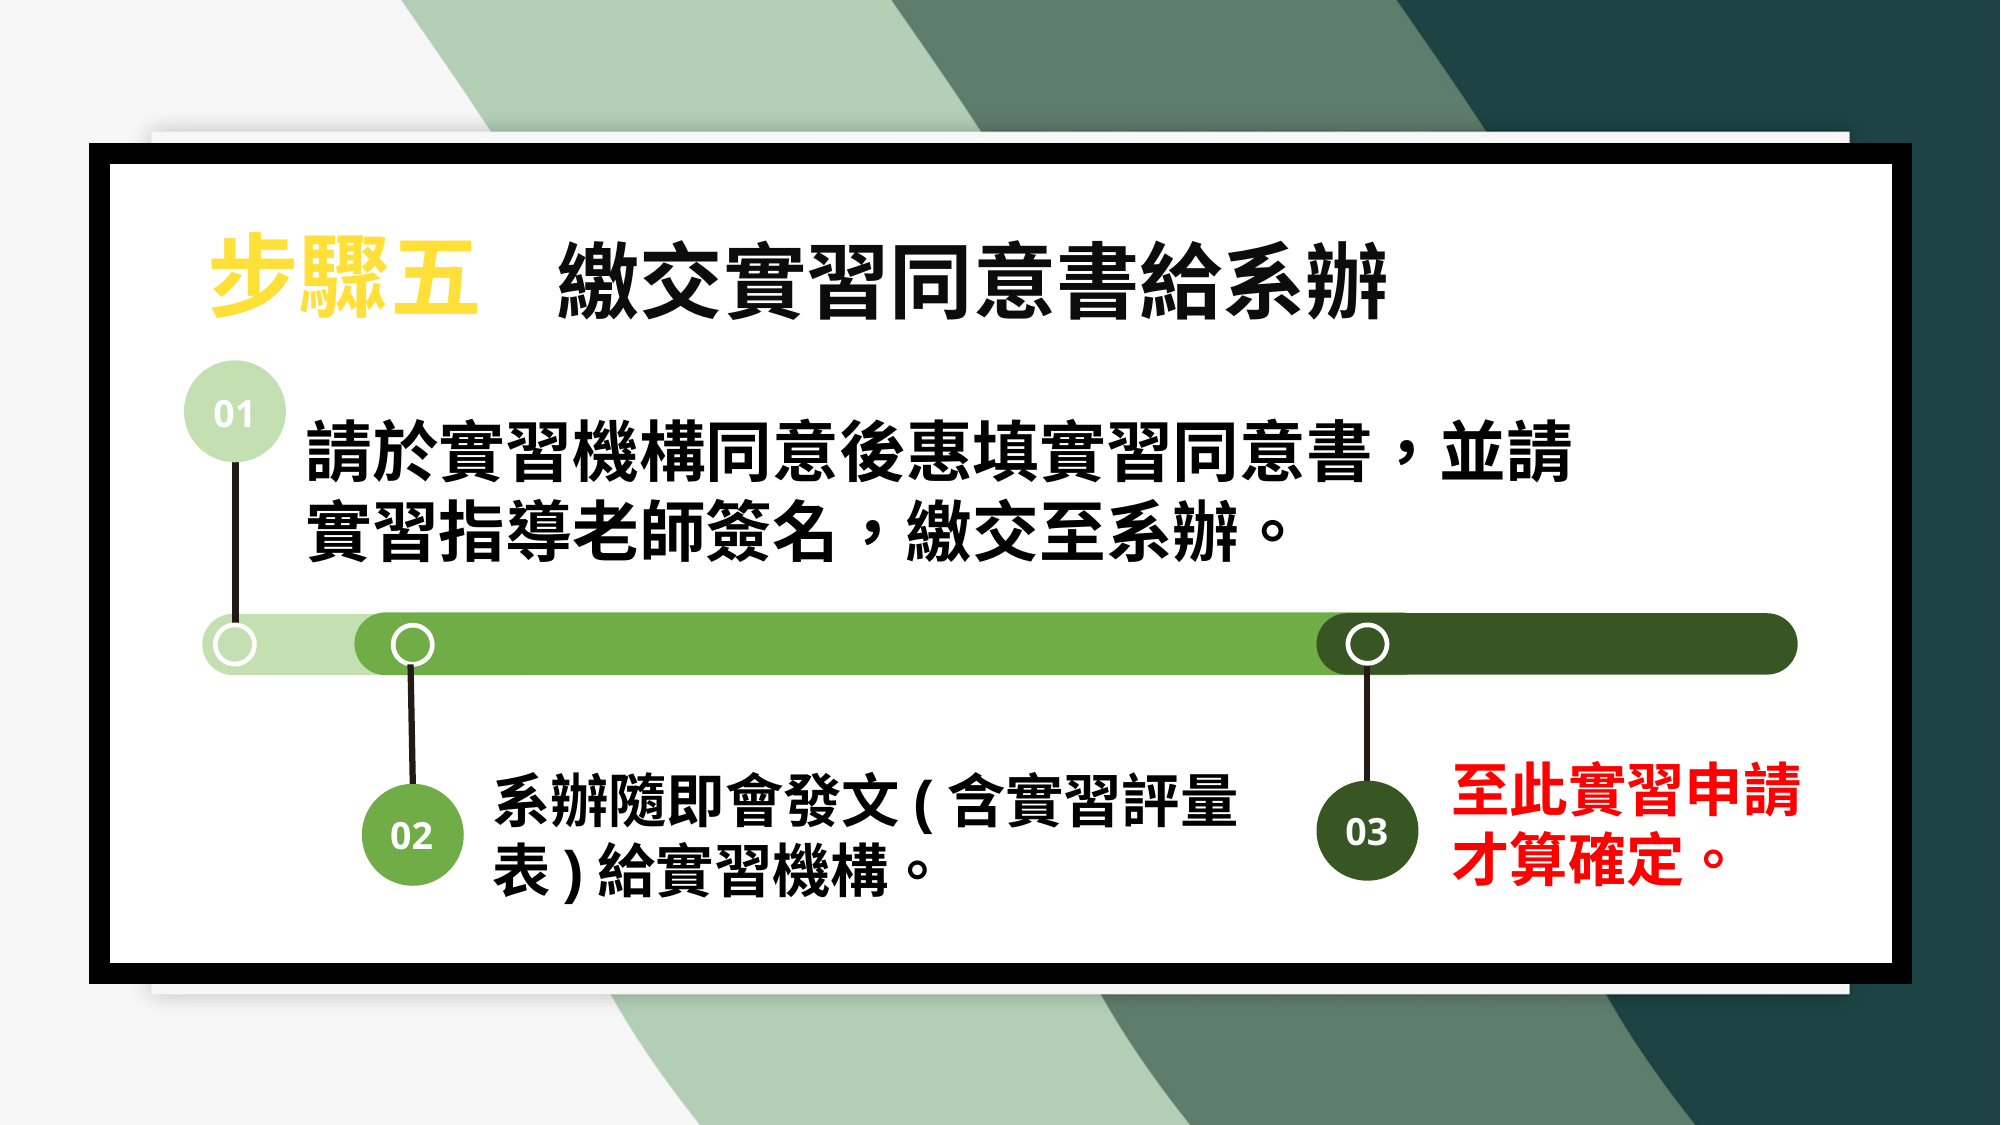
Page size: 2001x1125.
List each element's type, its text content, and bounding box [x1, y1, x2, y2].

text_box 03 [1328, 800, 1405, 860]
picture [0, 0, 2000, 1125]
text_box 請於實習機構同意後惠填實習同意書，並請實習指導老師簽名，繳交至系辦。 [290, 402, 1646, 579]
text_box [100, 153, 1902, 974]
text_box 02 [373, 804, 450, 865]
text_box 繳交實習同意書給系辦 [542, 222, 1562, 337]
text_box 系辦隨即會發文(含實習評量表)給實習機構。 [476, 756, 1299, 914]
text_box 至此實習申請 才算確定。 [1436, 745, 1840, 903]
text_box 步驟五 [60, 211, 630, 338]
text_box 01 [196, 383, 274, 443]
